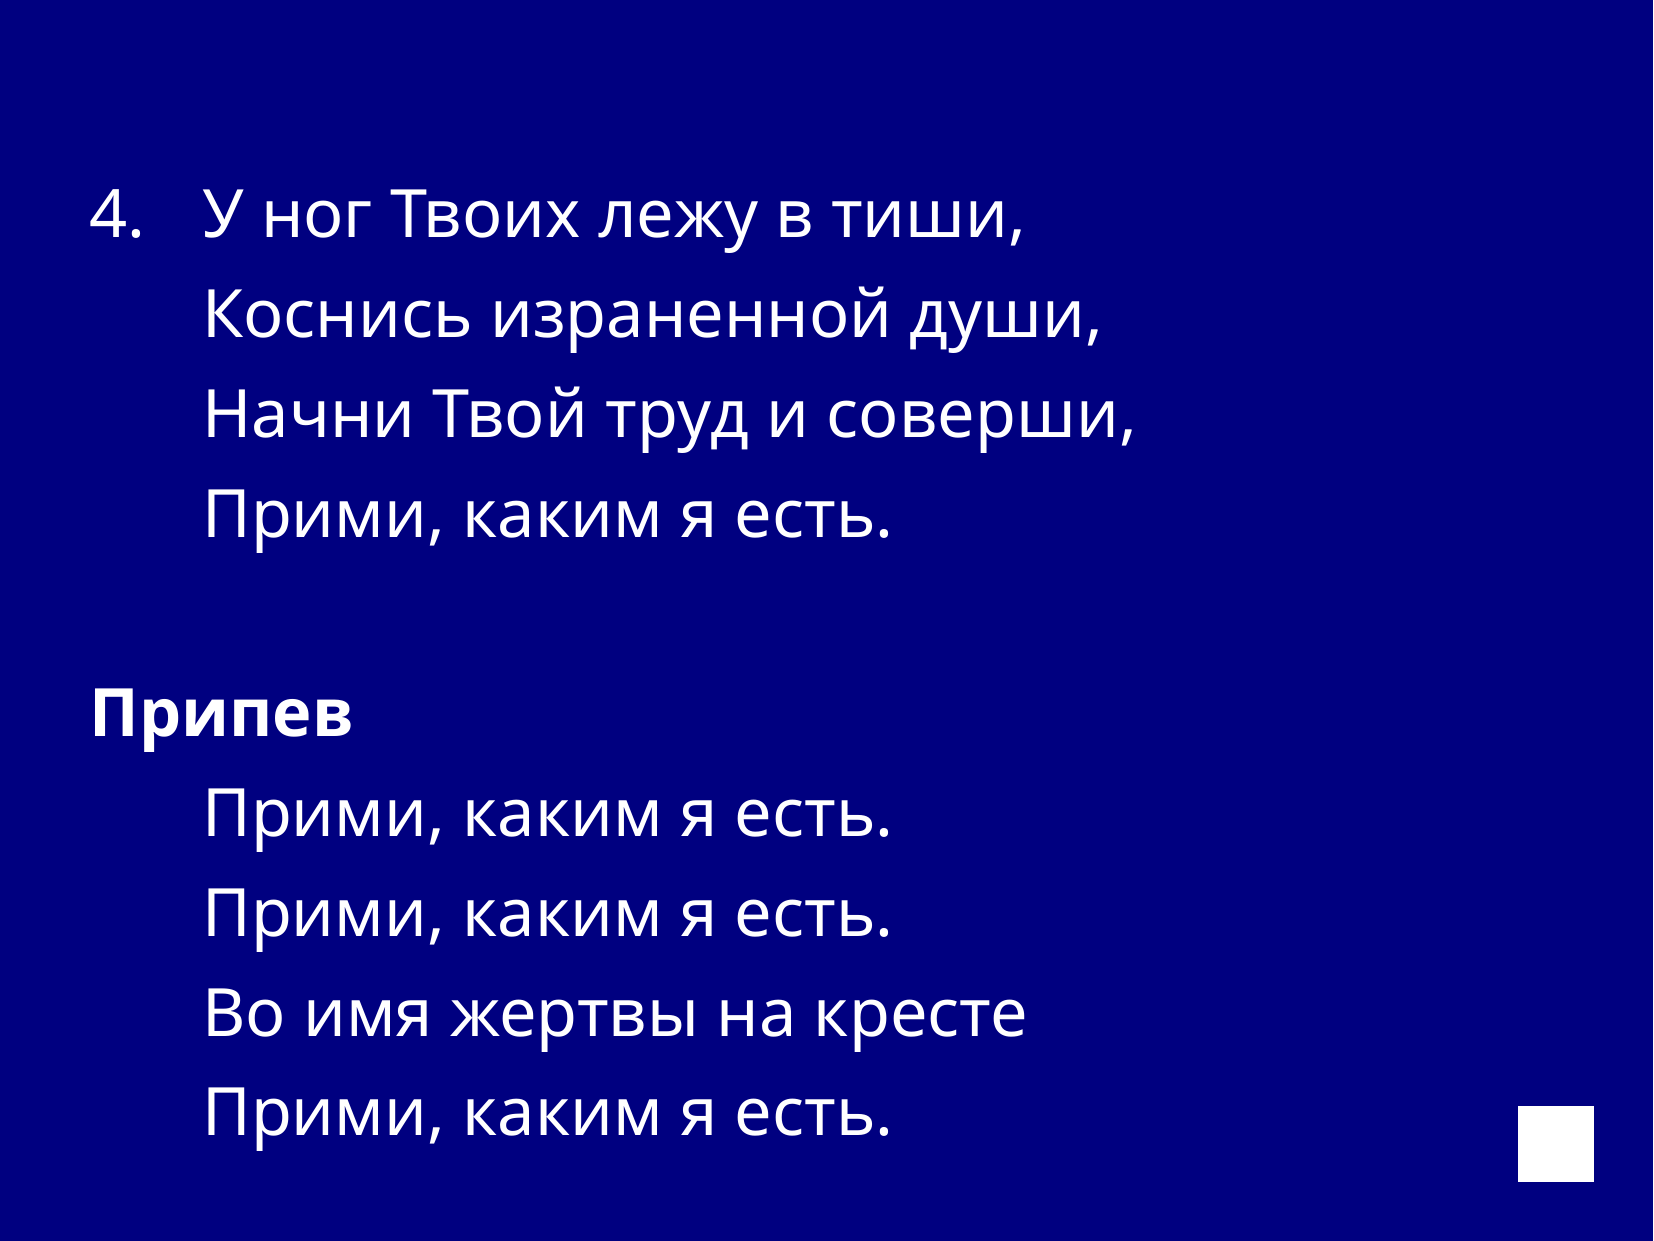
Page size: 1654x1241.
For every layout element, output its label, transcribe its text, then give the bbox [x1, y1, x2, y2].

text_box 4. У ног Твоих лежу в тиши, Коснись израненной души, Начни Твой труд и соверши, Прими, каким я есть. Припев Прими, каким я есть. Прими, каким я есть. Во имя жертвы на кресте Прими, каким я есть. [75, 150, 1576, 1163]
text_box [1518, 1106, 1594, 1182]
